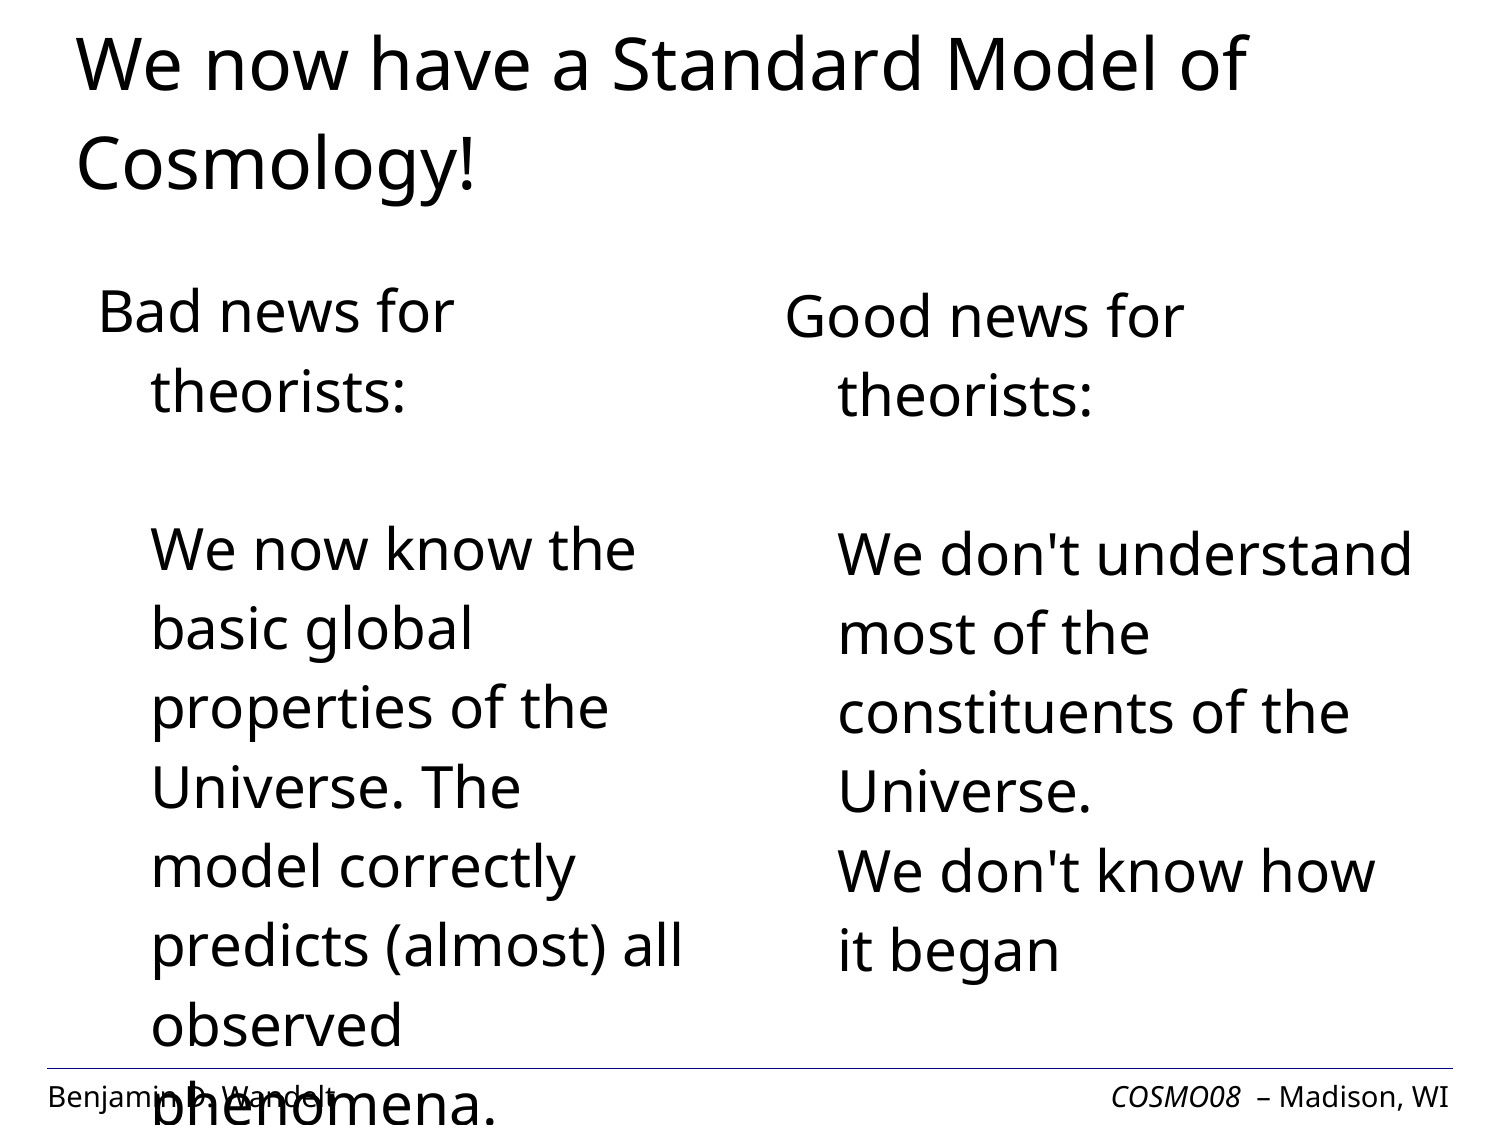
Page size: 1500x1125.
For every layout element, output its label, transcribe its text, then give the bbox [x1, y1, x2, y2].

title We now have a Standard Model of Cosmology! [74, 26, 1425, 198]
list Good news for theorists: We don't understand most of the constituents of the Universe. We don't know how it began [766, 275, 1426, 1018]
list Bad news for theorists: We now know the basic global properties of the Universe. The model correctly predicts (almost) all observed phenomena. [79, 270, 702, 954]
